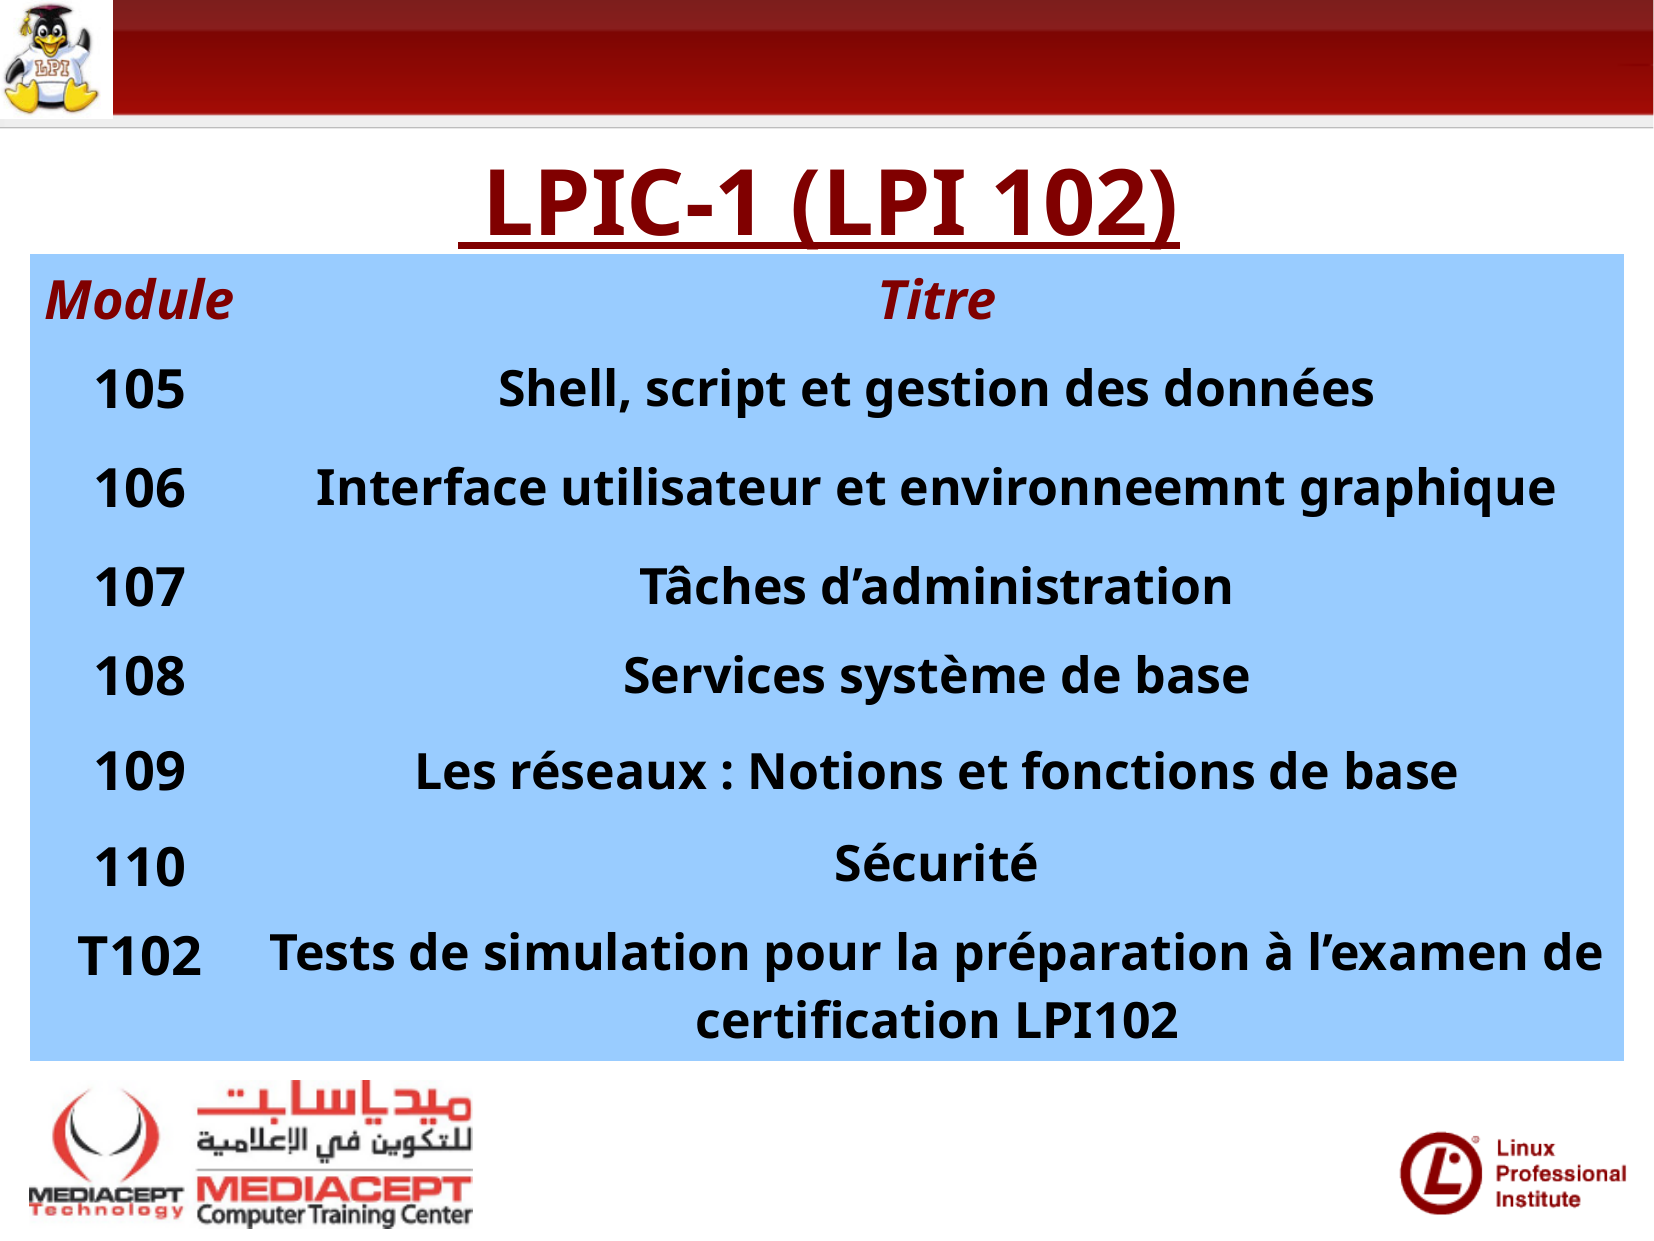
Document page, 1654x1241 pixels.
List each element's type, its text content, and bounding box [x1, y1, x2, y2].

table_cell 109 [30, 719, 250, 821]
table_cell Interface utilisateur et environneemnt graphique [250, 432, 1624, 541]
table_cell 107 [30, 541, 250, 630]
picture [0, 0, 1654, 131]
table_cell Shell, script et gestion des données [250, 343, 1624, 432]
table_header Module [30, 254, 250, 343]
table_cell 108 [30, 630, 250, 719]
table_cell Services système de base [250, 630, 1624, 719]
text_box LPIC-1 (LPI 102) [43, 129, 1595, 254]
table_header Titre [250, 254, 1624, 343]
table_cell Tâches d’administration [250, 541, 1624, 630]
picture [1398, 1125, 1642, 1223]
picture [29, 1080, 473, 1229]
table_cell Tests de simulation pour la préparation à l’examen de certification LPI102 [250, 910, 1624, 1061]
table_cell 106 [30, 432, 250, 541]
table_cell 110 [30, 821, 250, 910]
table_cell Les réseaux : Notions et fonctions de base [250, 719, 1624, 821]
table_cell T102 [30, 910, 250, 1061]
table_cell 105 [30, 343, 250, 432]
table_cell Sécurité [250, 821, 1624, 910]
